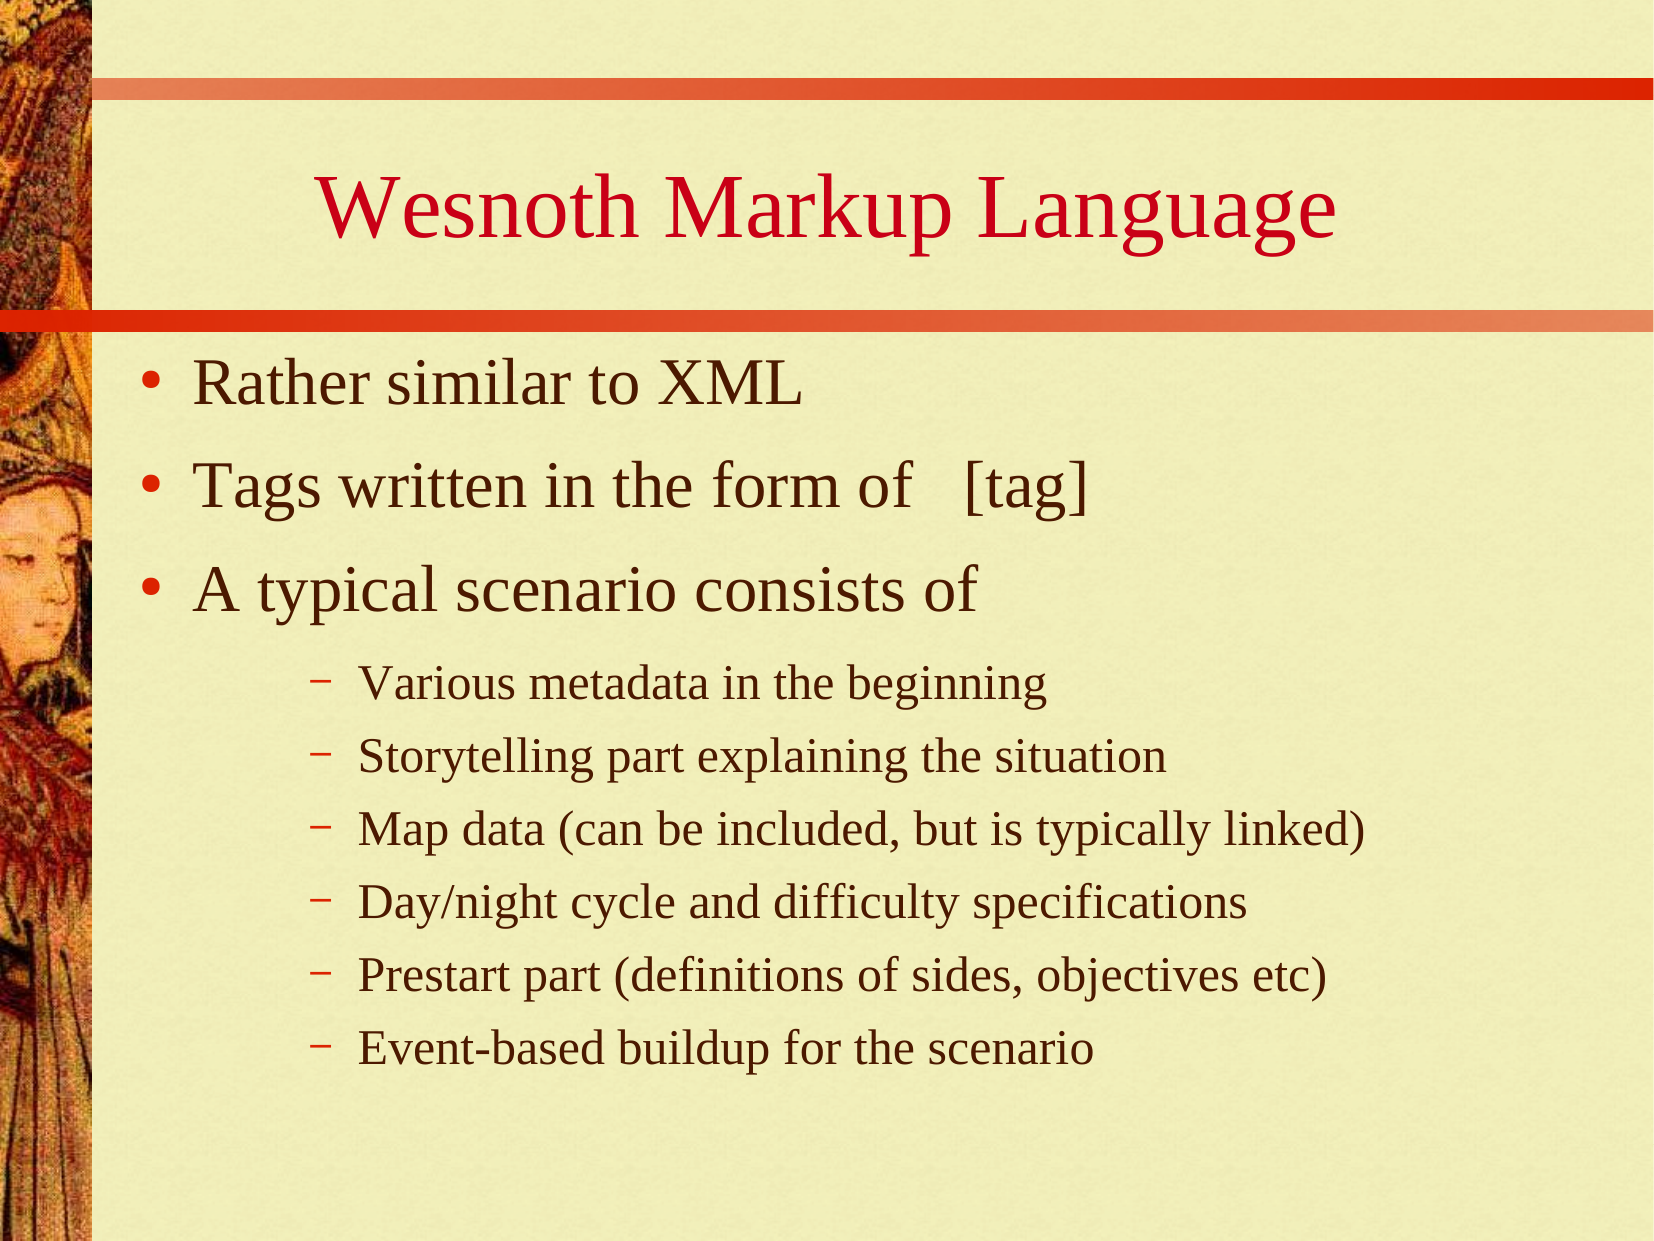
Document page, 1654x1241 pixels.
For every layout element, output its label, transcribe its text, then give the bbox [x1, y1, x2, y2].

picture [0, 332, 1654, 1241]
picture [0, 0, 1654, 310]
list Rather similar to XML Tags written in the form of [tag] A typical scenario consists of Various metadata in the beginning Storytelling part explaining the situation Map data (can be included, but is typically linked) Day/night cycle and difficulty specifications Prestart part (definitions of sides, objectives etc) Event-based buildup for the scenario [121, 344, 1534, 1127]
title Wesnoth Markup Language [121, 102, 1534, 311]
